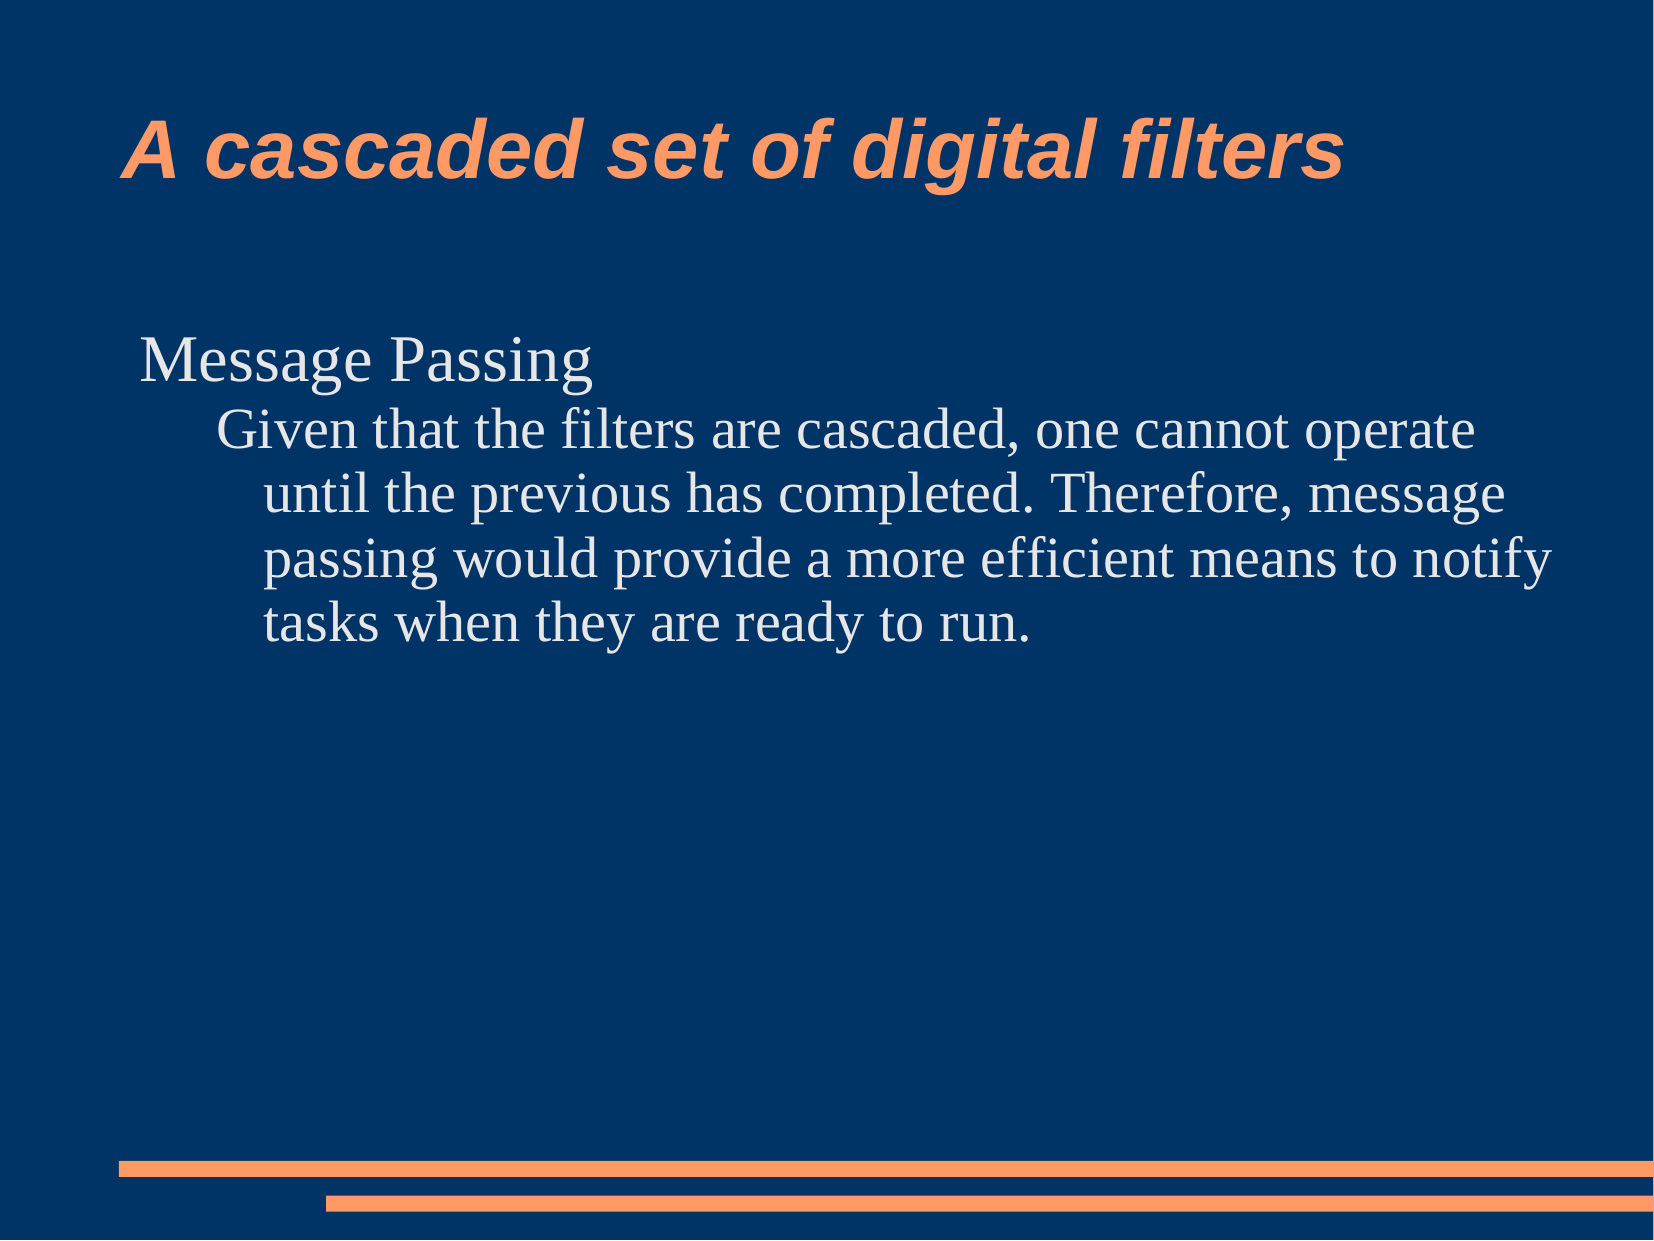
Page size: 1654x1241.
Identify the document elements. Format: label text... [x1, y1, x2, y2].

list Message Passing Given that the filters are cascaded, one cannot operate until the previous has completed. Therefore, message passing would provide a more efficient means to notify tasks when they are ready to run. [121, 322, 1561, 1133]
title A cascaded set of digital filters [121, 46, 1534, 254]
